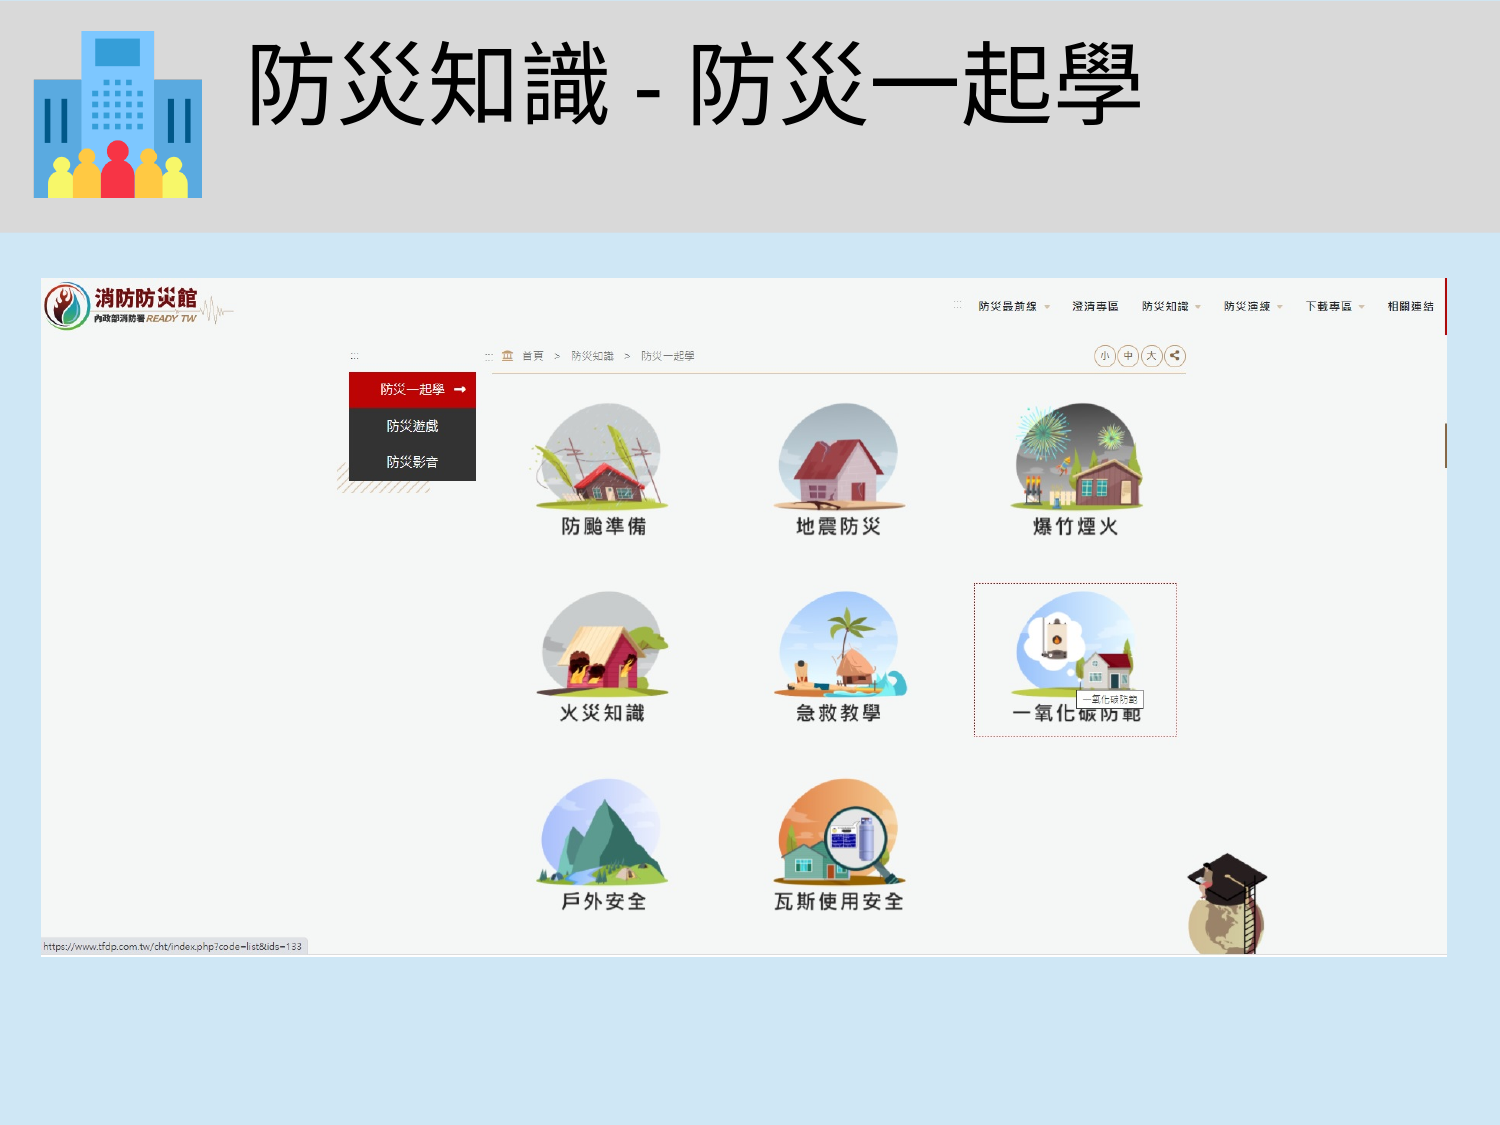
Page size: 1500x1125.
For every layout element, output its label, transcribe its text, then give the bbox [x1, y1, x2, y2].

title 防災知識-防災一起學 [230, 19, 1450, 207]
picture [41, 278, 1447, 957]
picture [29, 25, 207, 203]
